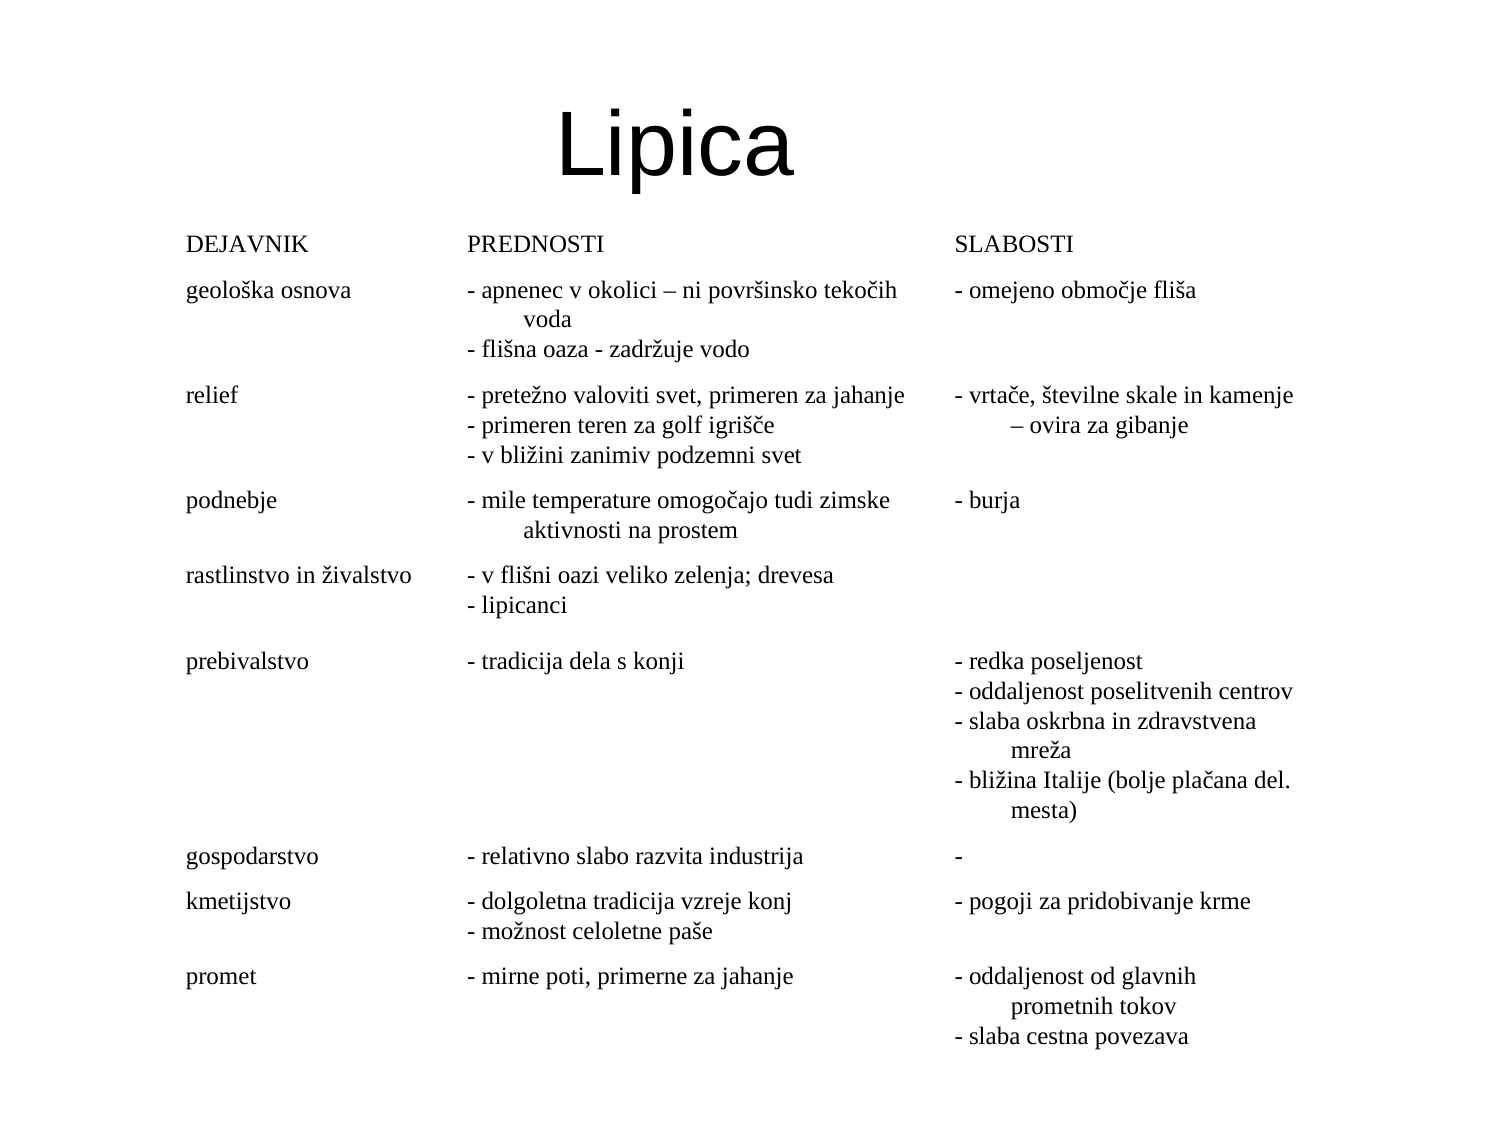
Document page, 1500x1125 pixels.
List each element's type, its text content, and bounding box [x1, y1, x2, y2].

table_cell - [940, 832, 1315, 877]
table_cell relief [171, 371, 452, 476]
table_cell - apnenec v okolici – ni površinsko tekočih voda - flišna oaza - zadržuje vodo [452, 265, 940, 371]
table_cell geološka osnova [171, 265, 452, 371]
table_cell - tradicija dela s konji [452, 637, 940, 832]
table_cell - vrtače, številne skale in kamenje – ovira za gibanje [940, 371, 1315, 476]
table_cell - mirne poti, primerne za jahanje [452, 952, 940, 1058]
table_cell prebivalstvo [171, 637, 452, 832]
table_cell - redka poseljenost - oddaljenost poselitvenih centrov - slaba oskrbna in zdravstvena mreža - bližina Italije (bolje plačana del. mesta) [940, 637, 1315, 832]
table_cell - omejeno območje fliša [940, 265, 1315, 371]
table_cell - mile temperature omogočajo tudi zimske aktivnosti na prostem [452, 476, 940, 551]
table_cell [940, 551, 1315, 637]
table_cell - oddaljenost od glavnih prometnih tokov - slaba cestna povezava [940, 952, 1315, 1058]
table_cell promet [171, 952, 452, 1058]
table_cell rastlinstvo in živalstvo [171, 551, 452, 637]
title Lipica [0, 45, 1351, 233]
table_cell - relativno slabo razvita industrija [452, 832, 940, 877]
table_header SLABOSTI [940, 220, 1315, 265]
table_cell podnebje [171, 476, 452, 551]
table_cell - v flišni oazi veliko zelenja; drevesa - lipicanci [452, 551, 940, 637]
table_cell gospodarstvo [171, 832, 452, 877]
table_cell - burja [940, 476, 1315, 551]
table_cell - pogoji za pridobivanje krme [940, 877, 1315, 952]
table_cell - dolgoletna tradicija vzreje konj - možnost celoletne paše [452, 877, 940, 952]
table_cell - pretežno valoviti svet, primeren za jahanje - primeren teren za golf igrišče - v bližini zanimiv podzemni svet [452, 371, 940, 476]
table_header DEJAVNIK [171, 220, 452, 265]
table_header PREDNOSTI [452, 220, 940, 265]
table_cell kmetijstvo [171, 877, 452, 952]
